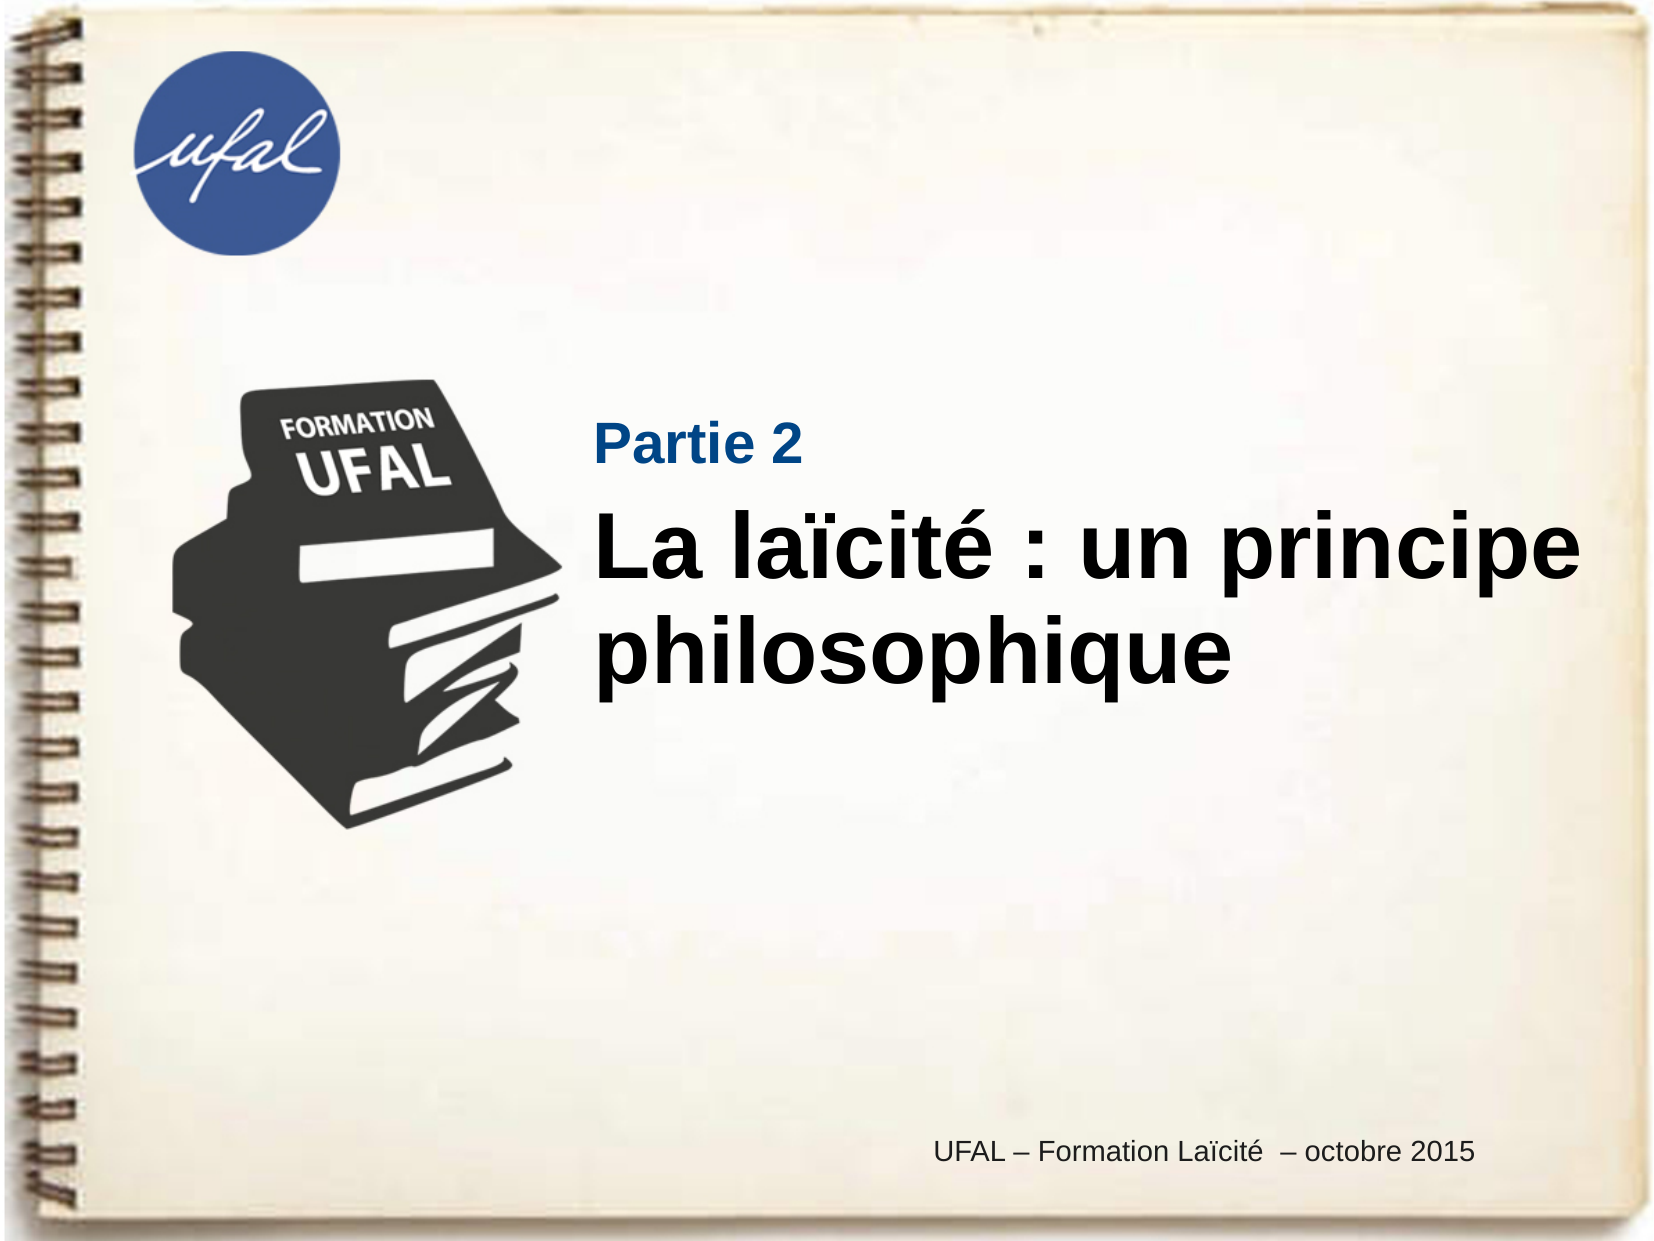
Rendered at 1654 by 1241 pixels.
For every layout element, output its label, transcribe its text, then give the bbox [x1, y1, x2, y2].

text_box Partie 2 La laïcité : un principe philosophique [578, 401, 1619, 734]
text_box UFAL – Formation Laïcité – octobre 2015 [826, 1133, 1583, 1170]
picture [2, 0, 1654, 1241]
